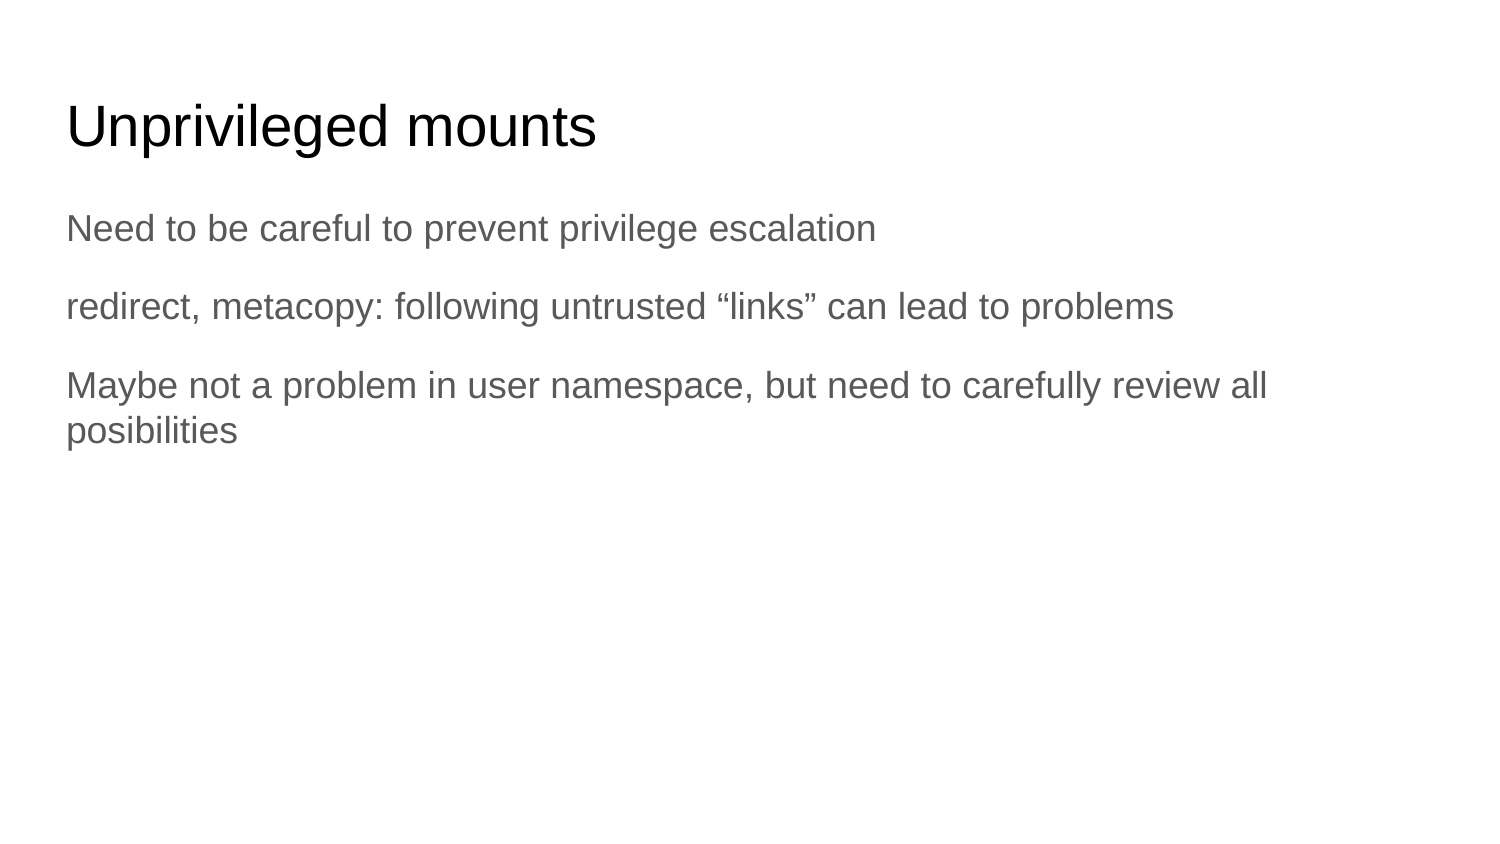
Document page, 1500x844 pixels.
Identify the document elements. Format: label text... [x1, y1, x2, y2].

list Need to be careful to prevent privilege escalation redirect, metacopy: following untrusted “links” can lead to problems Maybe not a problem in user namespace, but need to carefully review all posibilities [51, 189, 1449, 750]
title Unprivileged mounts [51, 72, 1449, 167]
